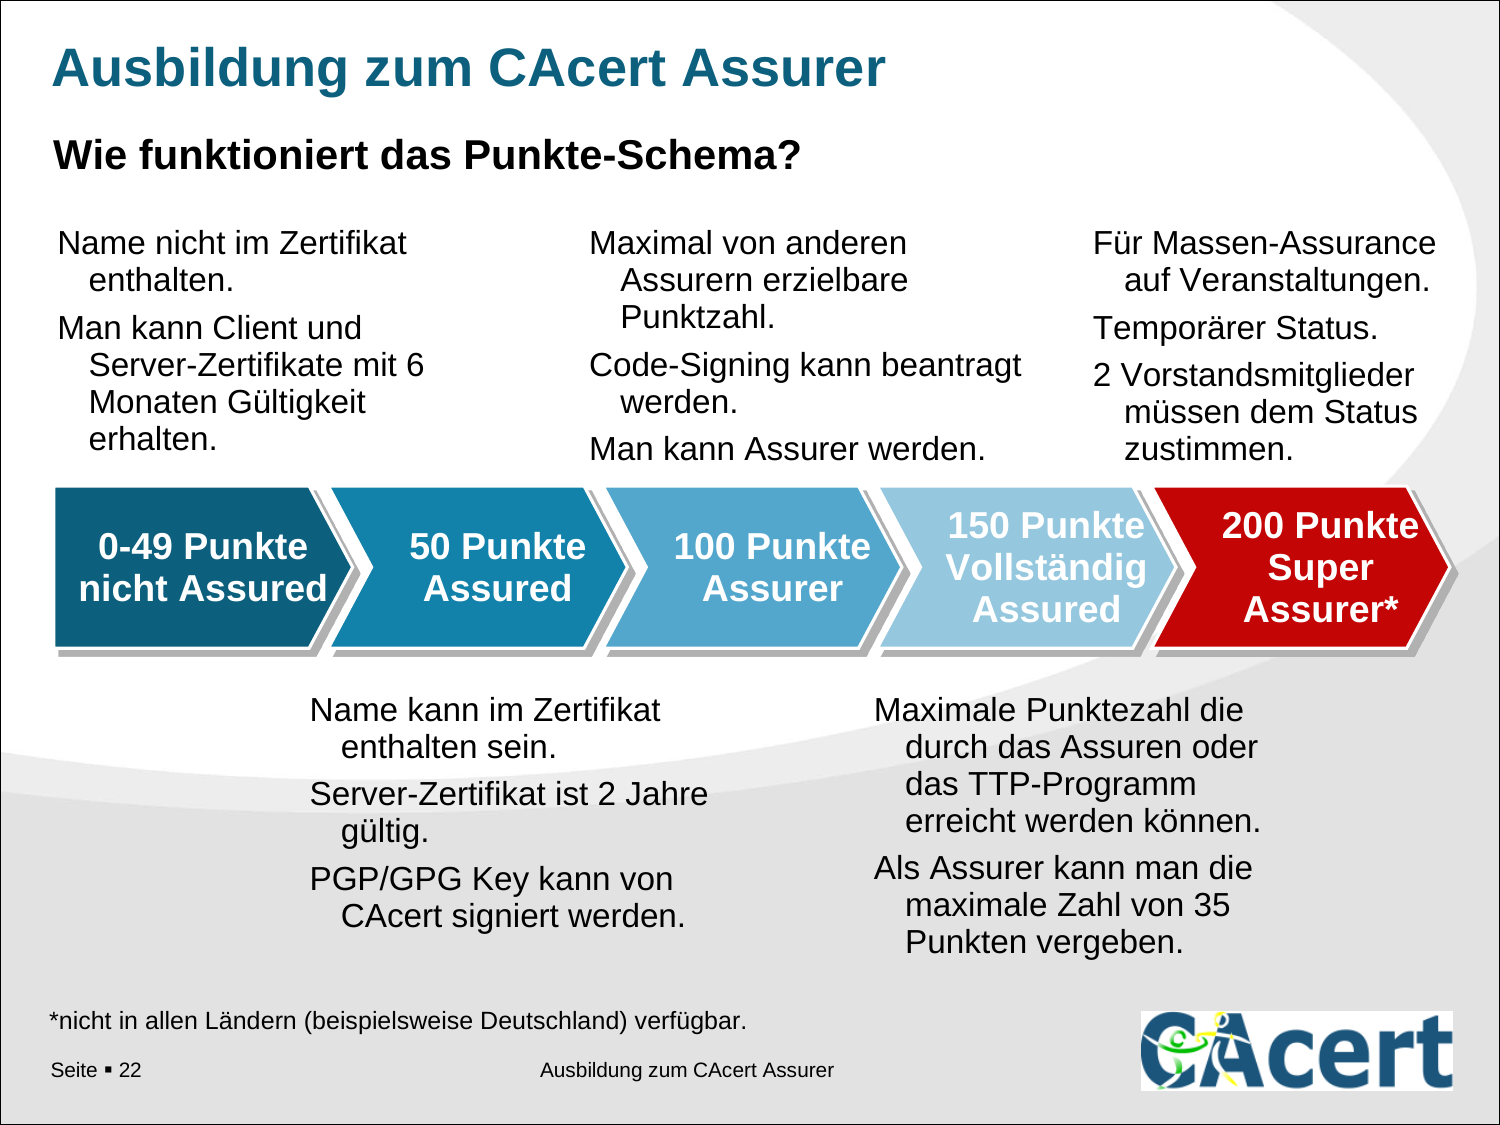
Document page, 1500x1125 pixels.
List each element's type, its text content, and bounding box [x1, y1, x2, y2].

text_box 50 Punkte Assured [328, 486, 628, 649]
text_box Name kann im Zertifikat enthalten sein. Server-Zertifikat ist 2 Jahre gültig. PGP/GPG Key kann von CAcert signiert werden. [291, 673, 726, 999]
text_box *nicht in allen Ländern (beispielsweise Deutschland) verfügbar. [34, 999, 821, 1043]
text_box 100 Punkte Assurer [603, 486, 902, 649]
text_box Maximale Punktezahl die durch das Assuren oder das TTP-Programm erreicht werden können. Als Assurer kann man die maximale Zahl von 35 Punkten vergeben. [856, 673, 1291, 999]
text_box Für Massen-Assurance auf Veranstaltungen. Temporärer Status. 2 Vorstandsmitglieder müssen dem Status zustimmen. [1075, 207, 1500, 468]
text_box 200 Punkte Super Assurer* [1151, 486, 1450, 649]
text_box 150 Punkte Vollständig Assured [877, 486, 1177, 649]
text_box Wie funktioniert das Punkte-Schema? [53, 125, 997, 185]
text_box Maximal von anderen Assurern erzielbare Punktzahl. Code-Signing kann beantragt werden. Man kann Assurer werden. [571, 207, 1038, 468]
text_box 0-49 Punkte nicht Assured [53, 486, 353, 649]
title Ausbildung zum CAcert Assurer [51, 19, 1450, 118]
text_box Name nicht im Zertifikat enthalten. Man kann Client und Server-Zertifikate mit 6 Monaten Gültigkeit erhalten. [39, 207, 474, 468]
picture [1, 1, 1499, 1124]
